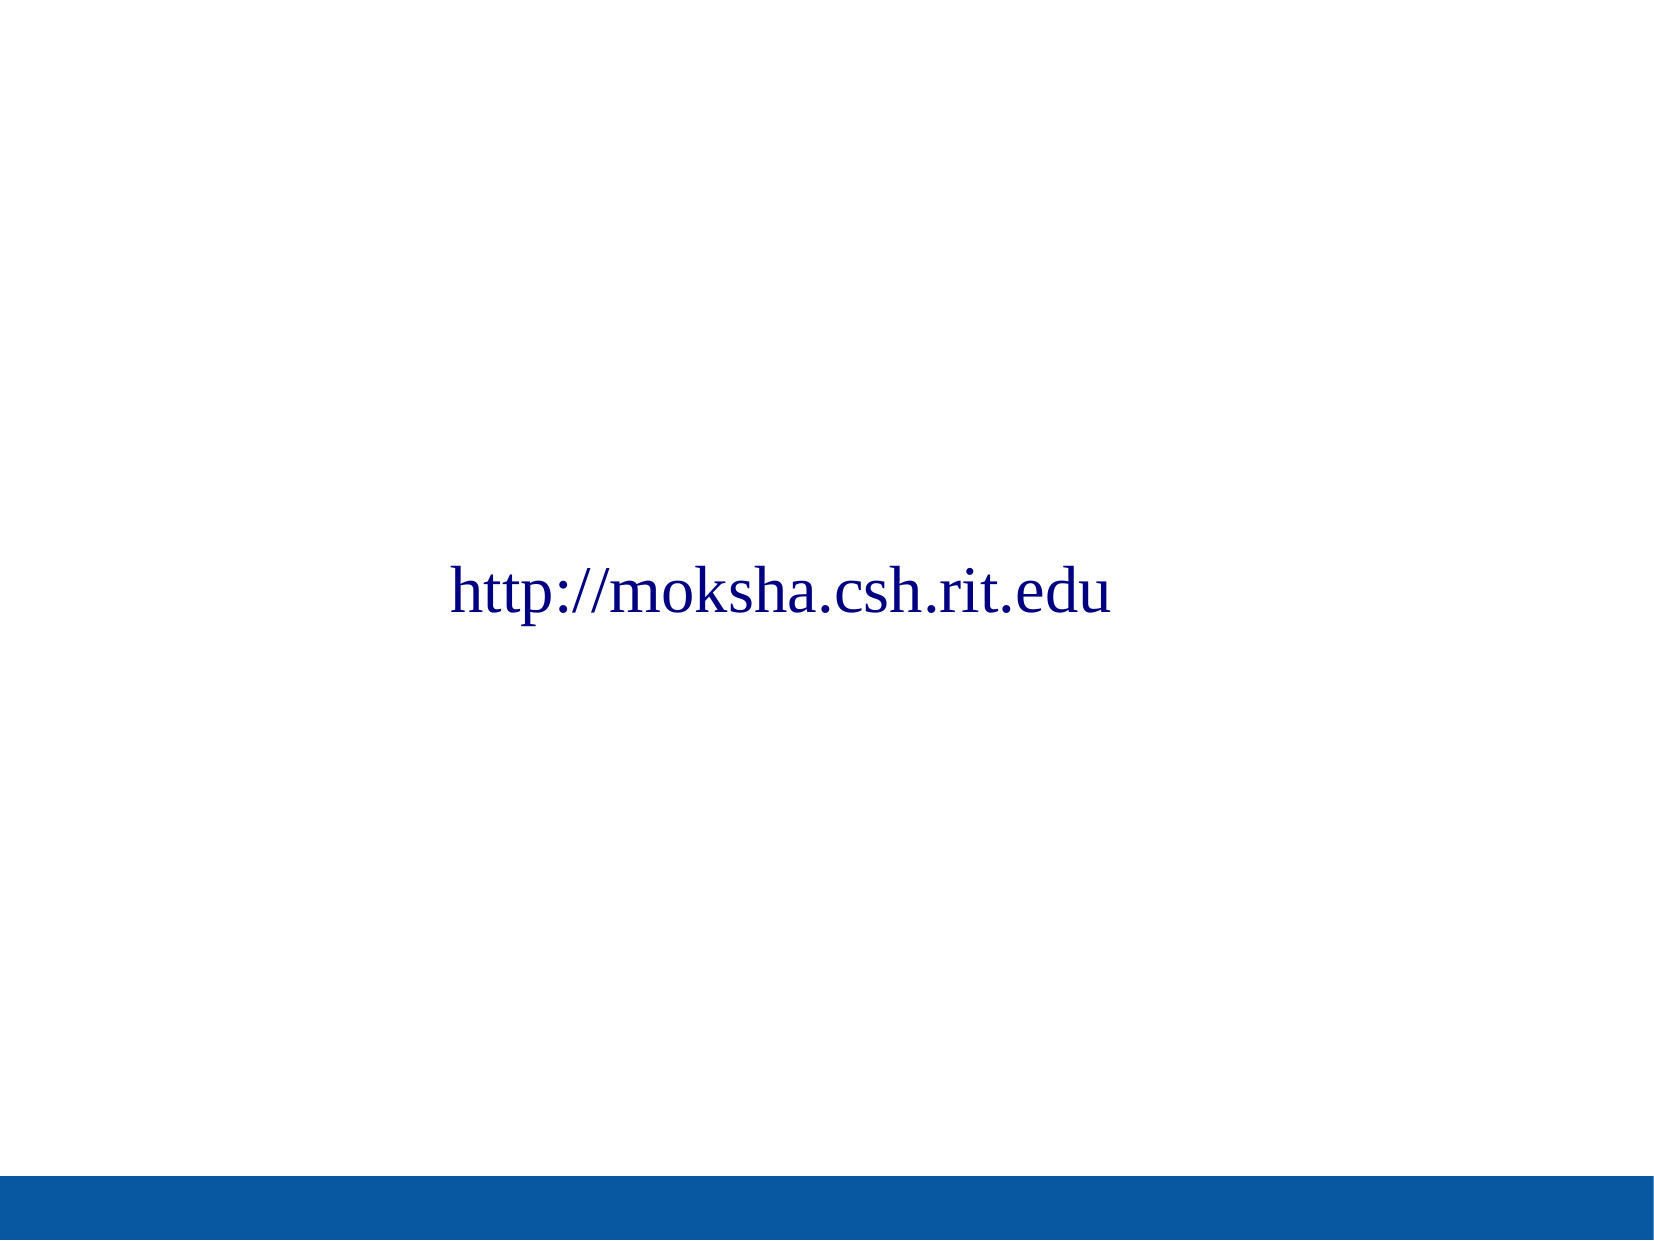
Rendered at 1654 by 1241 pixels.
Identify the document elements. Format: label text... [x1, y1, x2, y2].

subtitle http://moksha.csh.rit.edu [115, 130, 1521, 1141]
picture [0, 1176, 1654, 1240]
